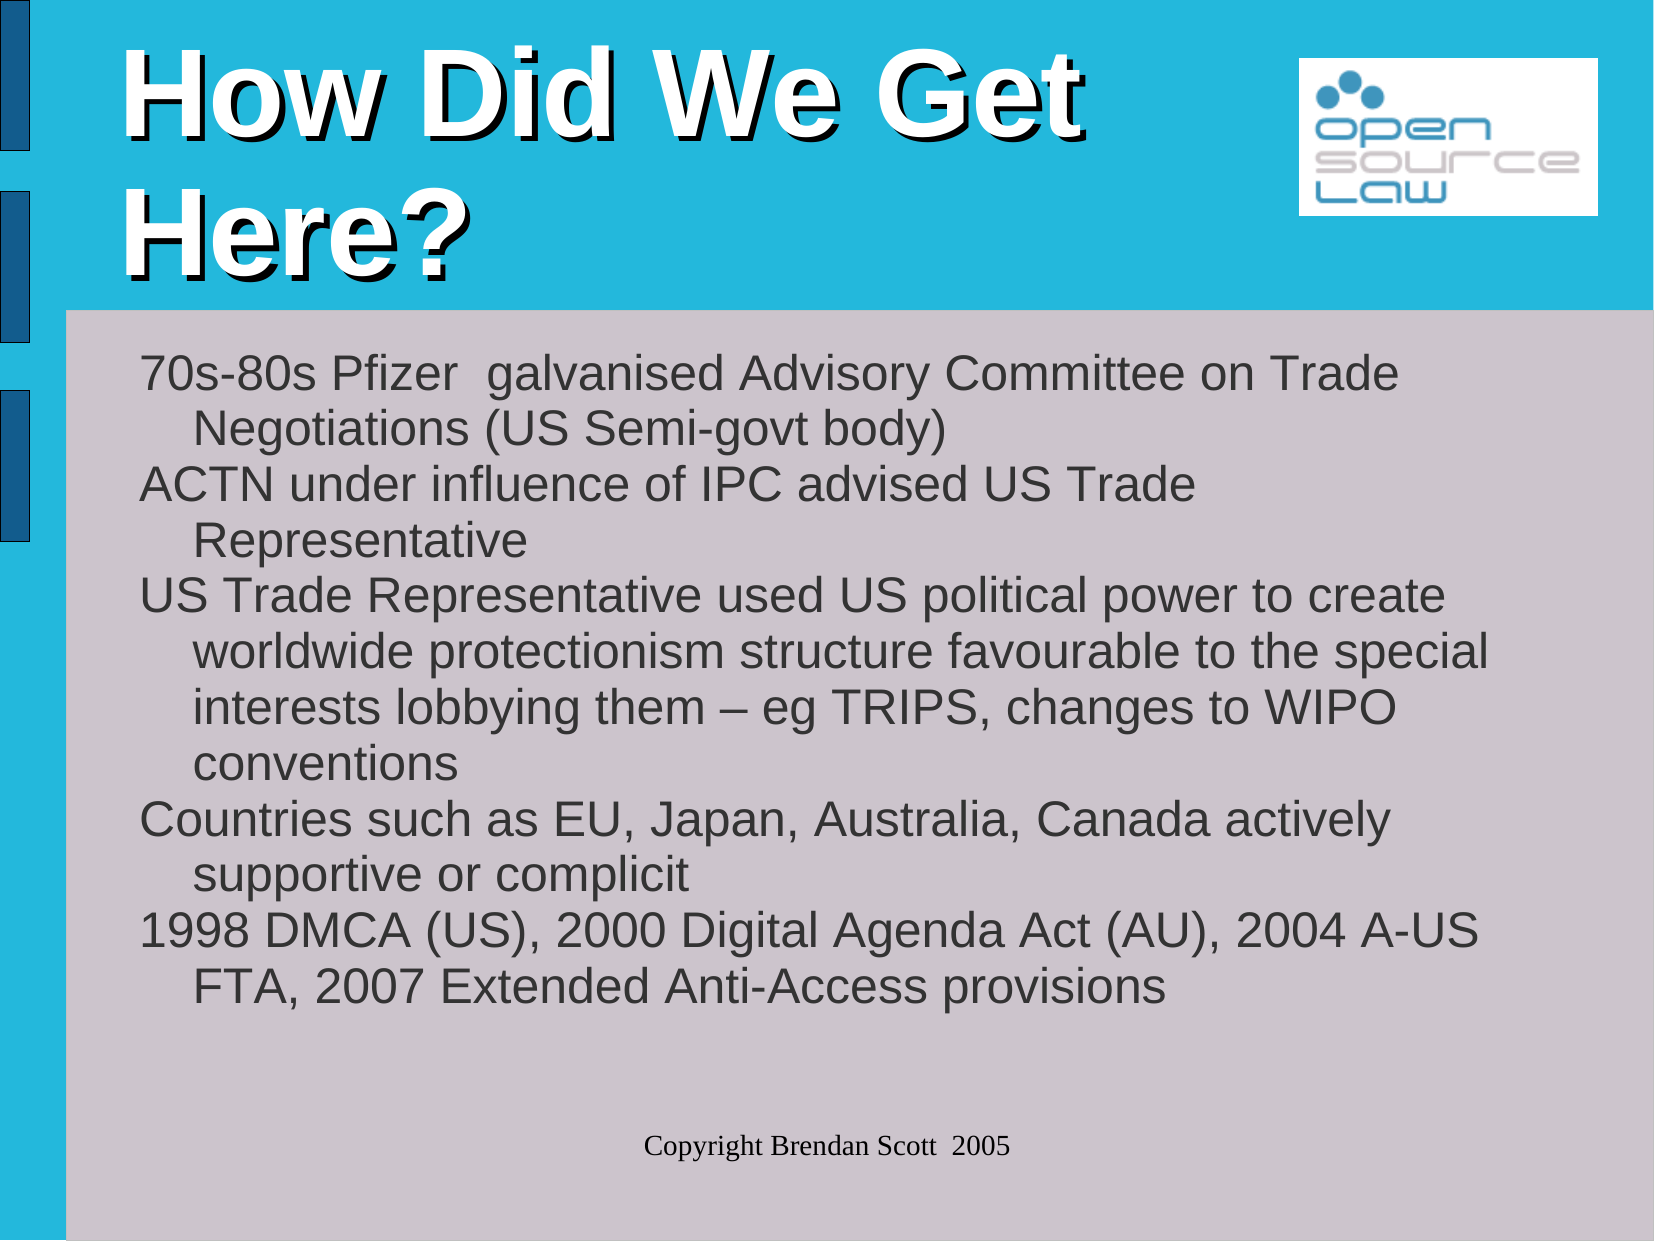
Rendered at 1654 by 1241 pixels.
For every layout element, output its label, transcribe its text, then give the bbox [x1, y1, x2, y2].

picture [1299, 58, 1598, 216]
title How Did We Get Here? [118, 1, 1211, 324]
list 70s-80s Pfizer galvanised Advisory Committee on Trade Negotiations (US Semi-govt body) ACTN under influence of IPC advised US Trade Representative US Trade Representative used US political power to create worldwide protectionism structure favourable to the special interests lobbying them – eg TRIPS, changes to WIPO conventions Countries such as EU, Japan, Australia, Canada actively supportive or complicit 1998 DMCA (US), 2000 Digital Agenda Act (AU), 2004 A-US FTA, 2007 Extended Anti-Access provisions [121, 344, 1534, 1127]
